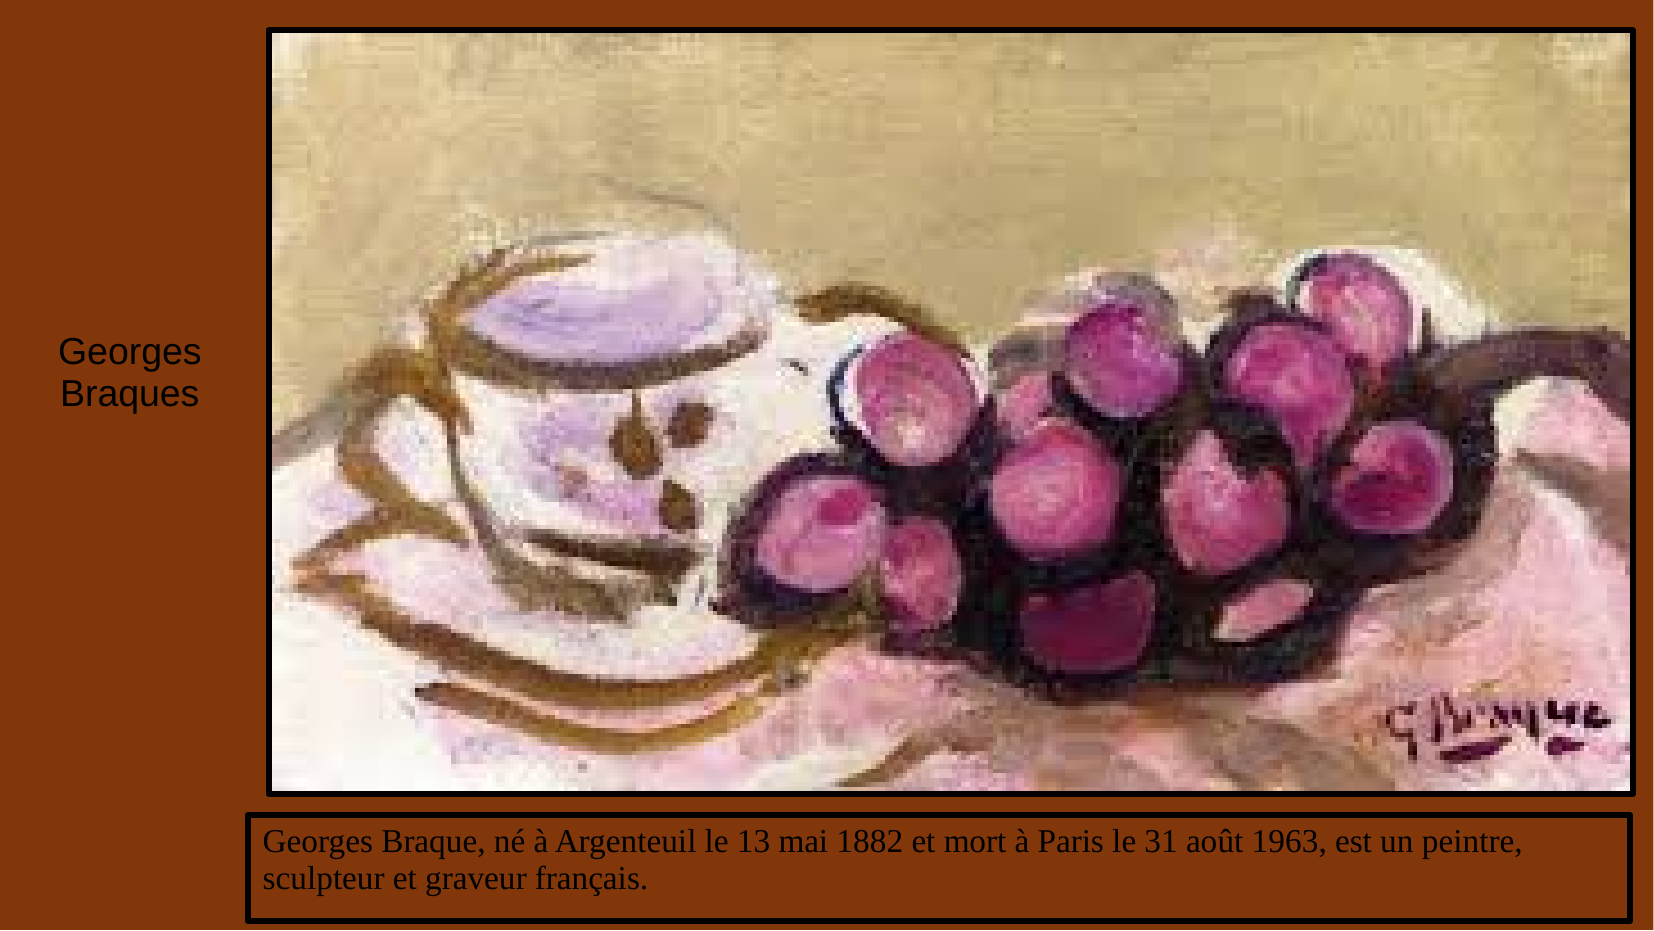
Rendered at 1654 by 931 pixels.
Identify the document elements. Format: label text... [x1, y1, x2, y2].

picture [271, 33, 1630, 792]
title Georges Braques [0, 330, 260, 415]
text_box Georges Braque, né à Argenteuil le 13 mai 1882 et mort à Paris le 31 août 1963, est un peintre, sculpteur et graveur français. [248, 814, 1630, 922]
